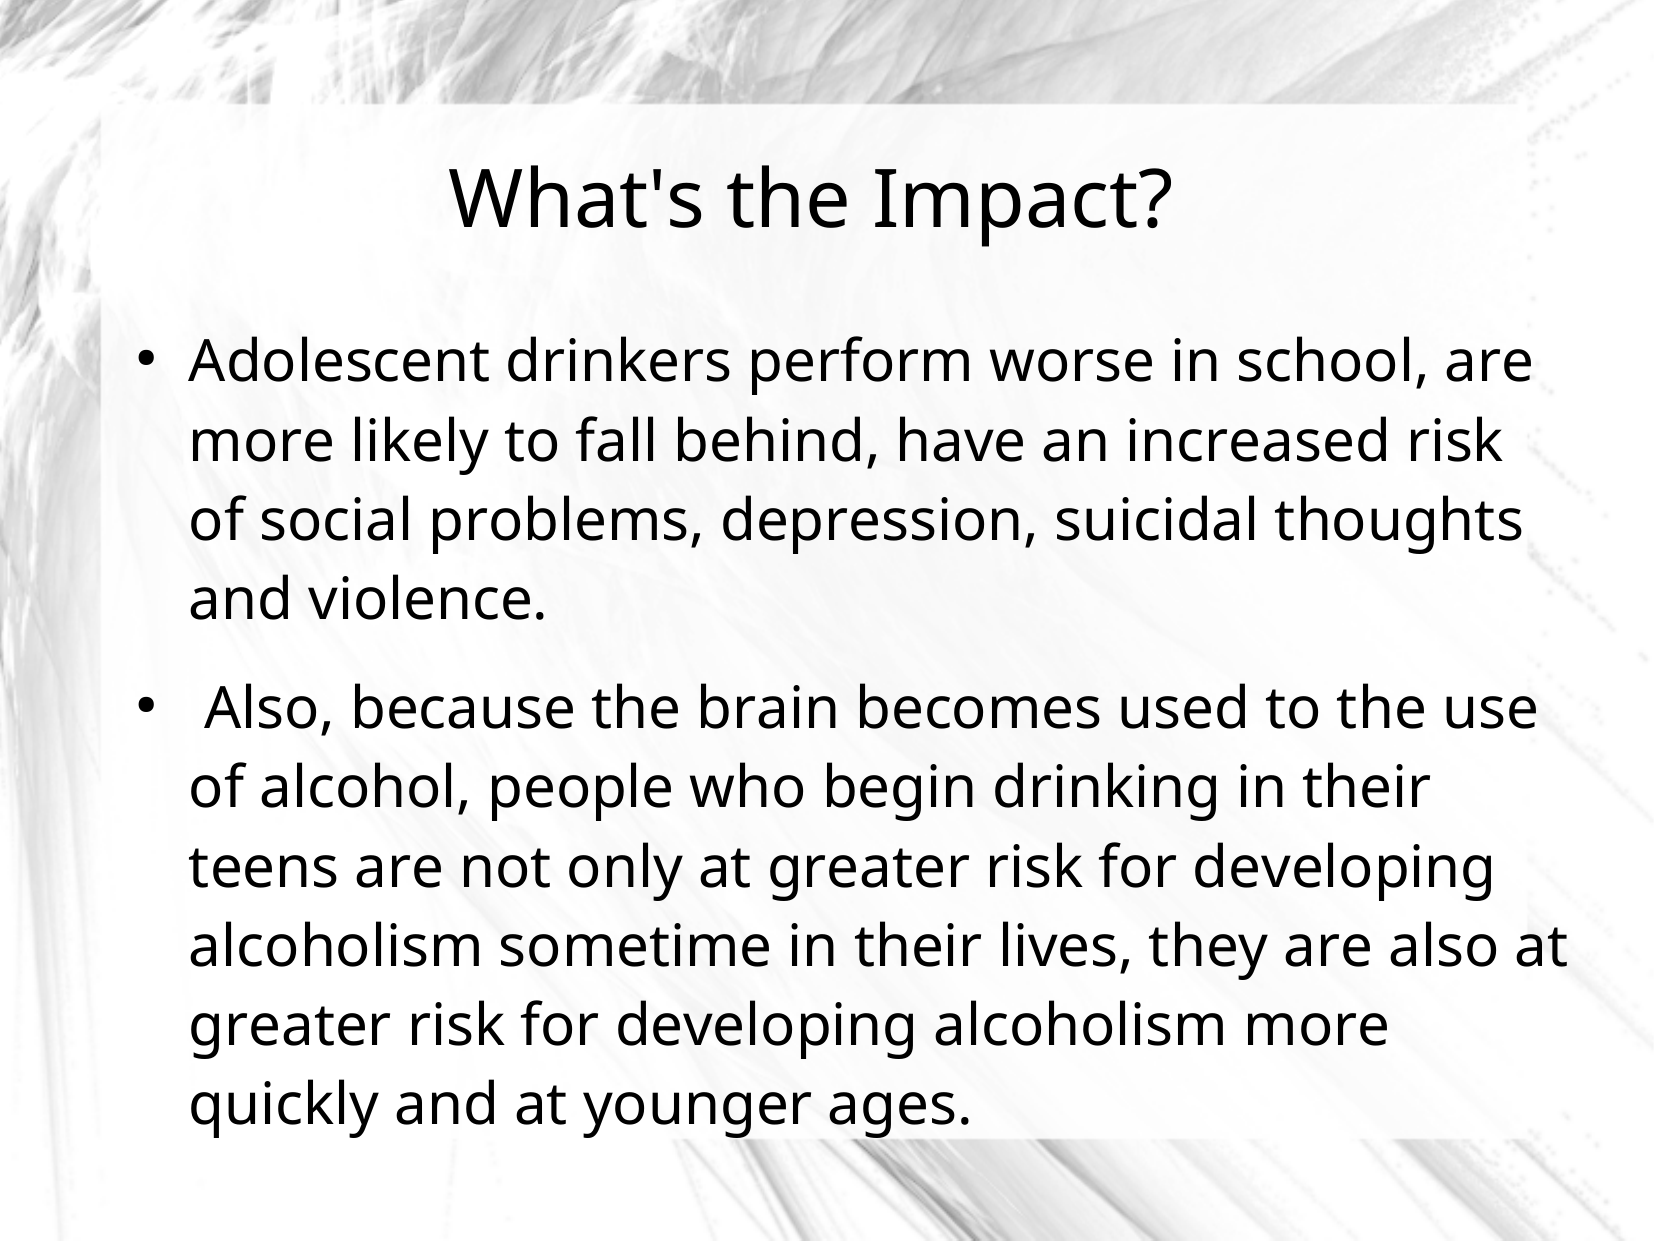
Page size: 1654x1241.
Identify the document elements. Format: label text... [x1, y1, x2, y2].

title What's the Impact? [118, 112, 1506, 281]
list Adolescent drinkers perform worse in school, are more likely to fall behind, have an increased risk of social problems, depression, suicidal thoughts and violence. Also, because the brain becomes used to the use of alcohol, people who begin drinking in their teens are not only at greater risk for developing alcoholism sometime in their lives, they are also at greater risk for developing alcoholism more quickly and at younger ages. [118, 319, 1571, 1154]
picture [0, 0, 1654, 1241]
